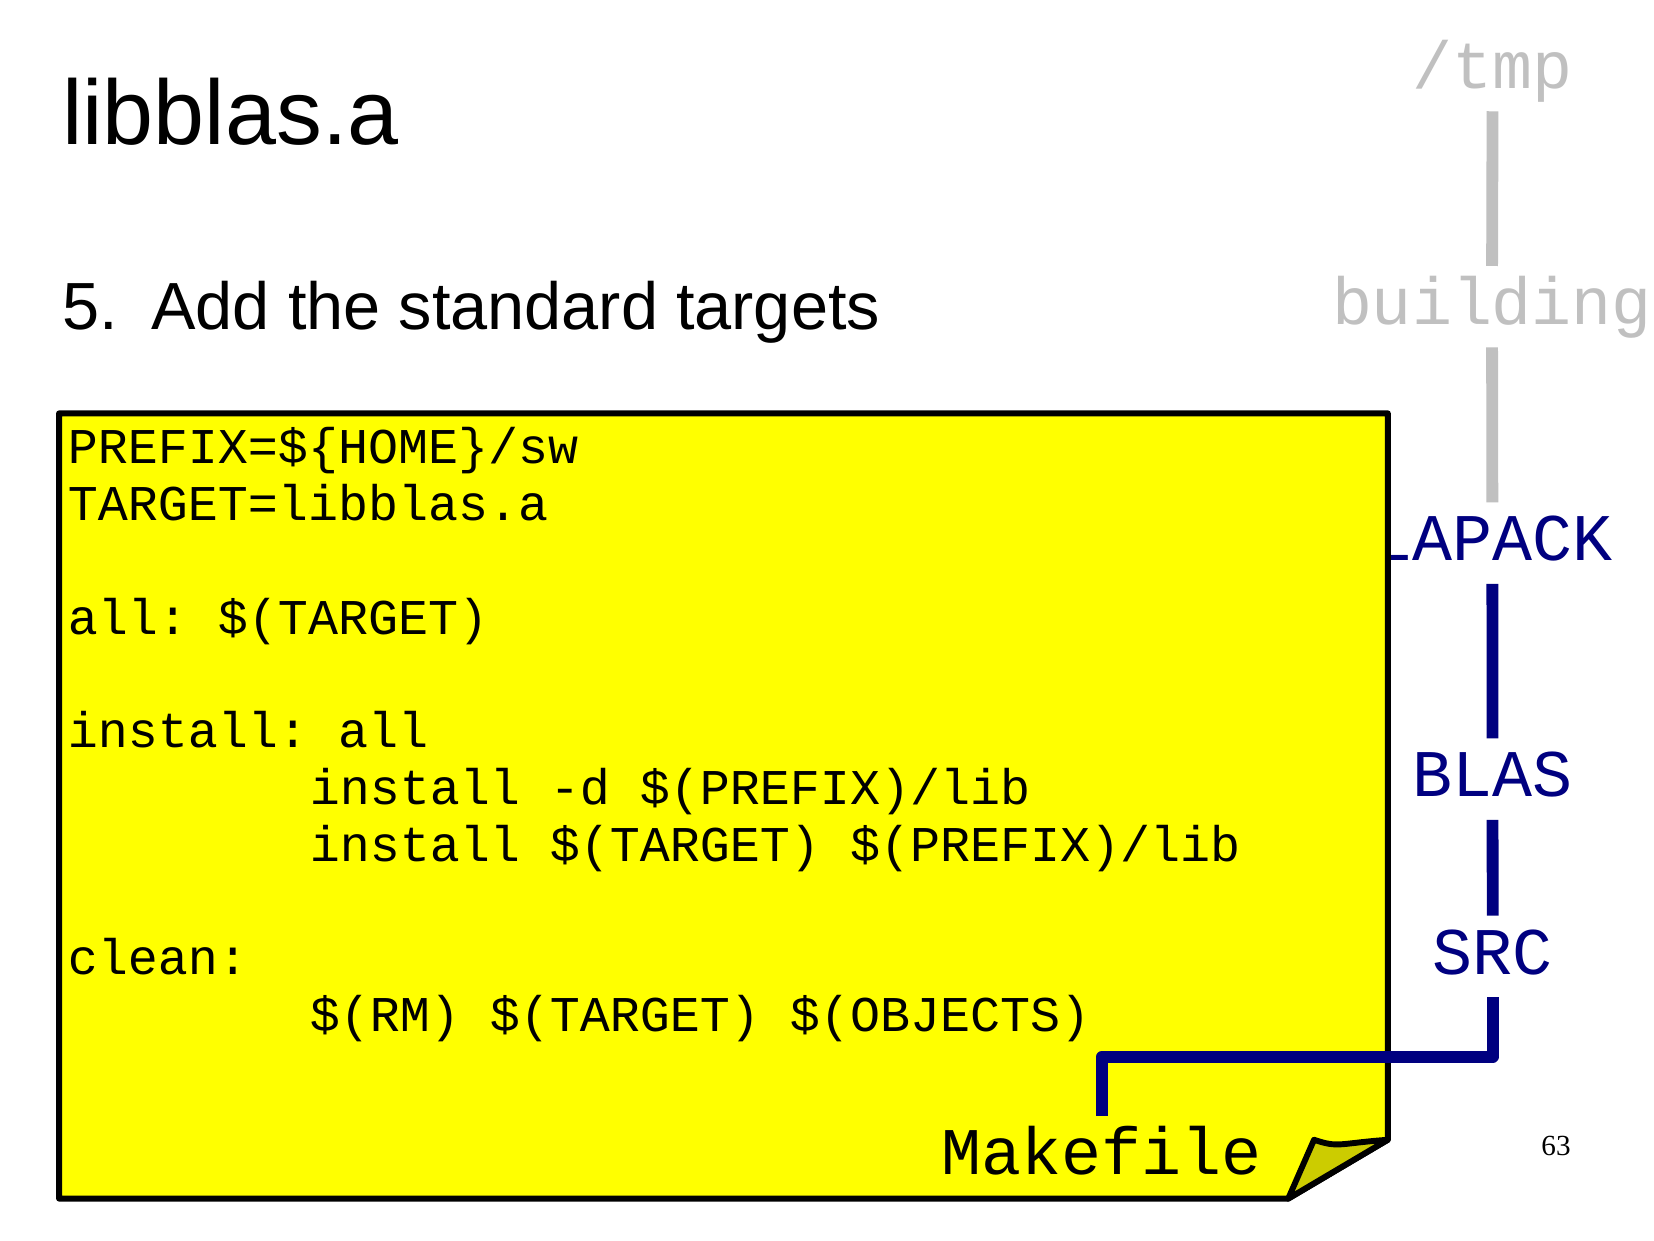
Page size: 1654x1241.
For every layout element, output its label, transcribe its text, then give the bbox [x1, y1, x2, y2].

text_box PREFIX=${HOME}/sw TARGET=libblas.a all: $(TARGET) install: all install -d $(PREFIX)/lib install $(TARGET) $(PREFIX)/lib clean: $(RM) $(TARGET) $(OBJECTS) [59, 413, 1388, 1199]
text_box libblas.a [59, 59, 403, 168]
text_box LAPACK [1388, 502, 1616, 584]
text_box SRC [1429, 915, 1556, 998]
text_box BLAS [1409, 738, 1576, 820]
text_box Makefile [938, 1116, 1266, 1198]
text_box 5. Add the standard targets [59, 265, 887, 347]
text_box /tmp [1409, 29, 1576, 112]
text_box building [1329, 265, 1654, 348]
